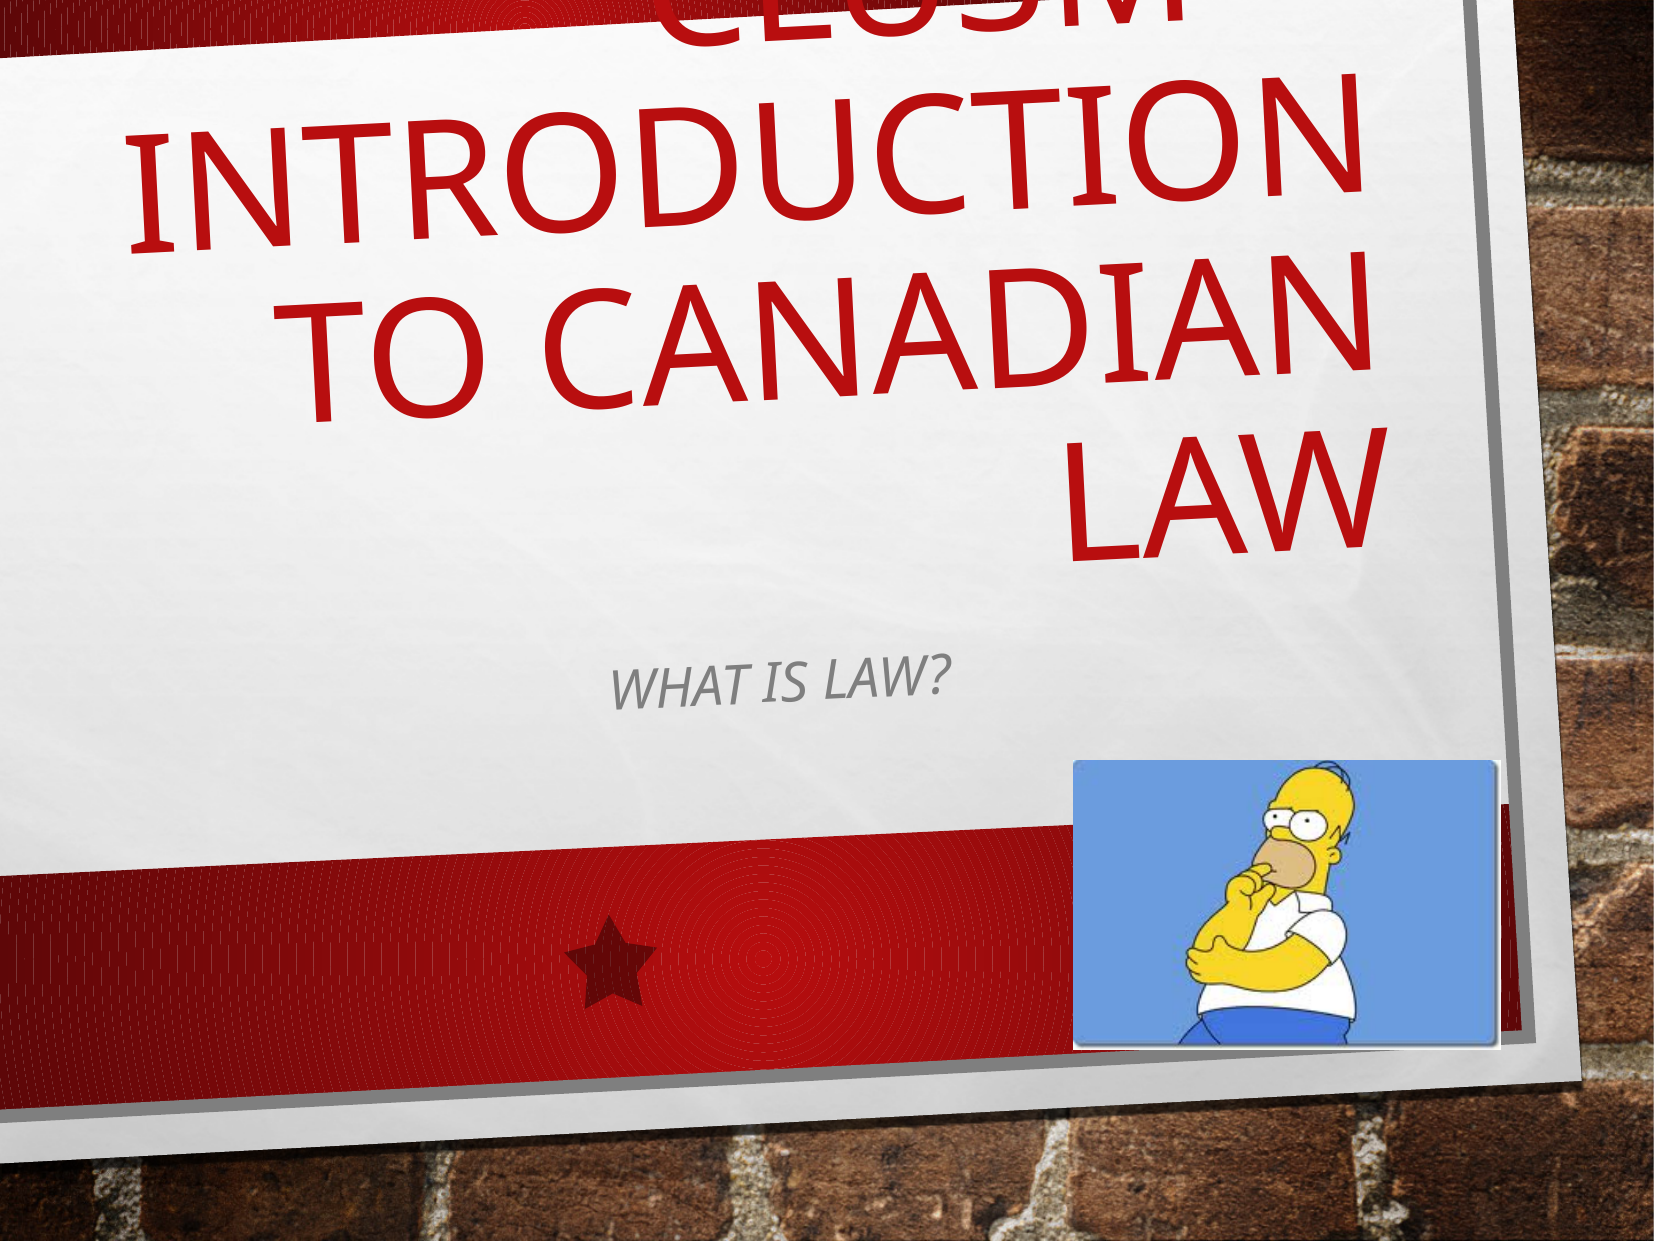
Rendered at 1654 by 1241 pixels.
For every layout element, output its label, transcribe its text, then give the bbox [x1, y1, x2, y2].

subtitle What is Law? [98, 594, 1461, 752]
title CLU3M – Introduction to Canadian Law [69, 85, 1457, 657]
picture [1073, 760, 1501, 1051]
